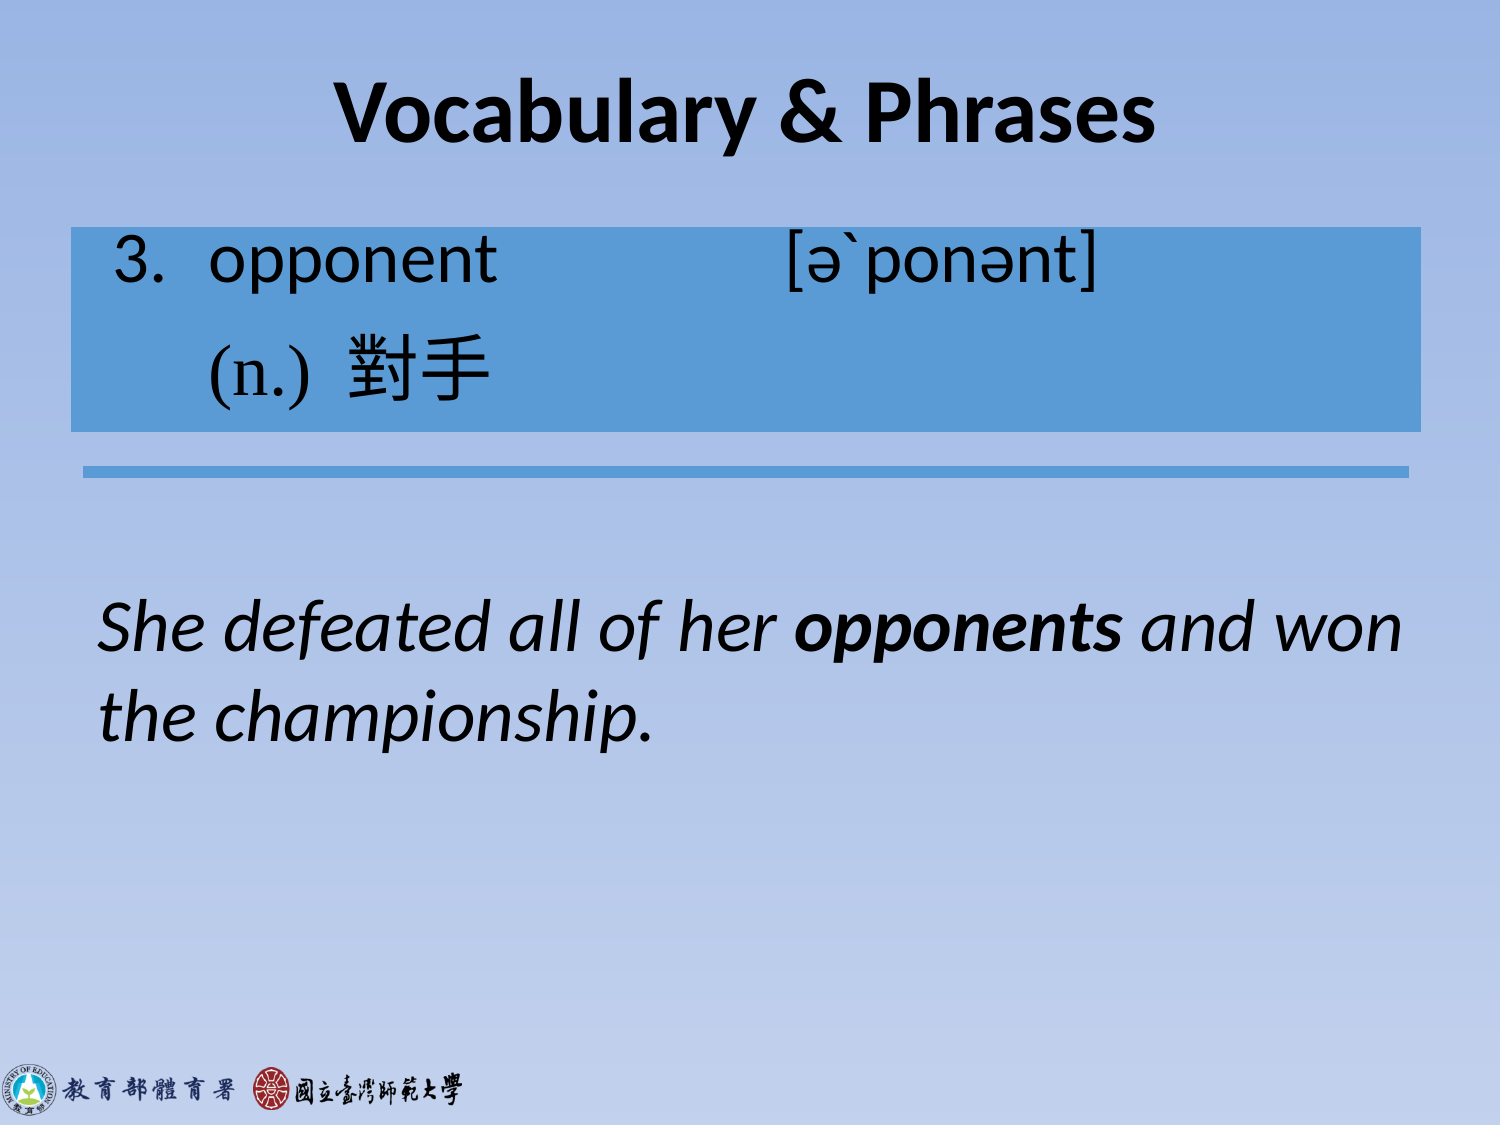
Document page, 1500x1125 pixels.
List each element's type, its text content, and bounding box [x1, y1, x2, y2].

table_cell [71, 311, 209, 432]
table_header 3. [71, 227, 209, 311]
text_box [83, 466, 1409, 478]
table_cell (n.) 對手 [209, 311, 1421, 432]
table_header [əˋponənt] [784, 227, 1421, 311]
table_header opponent [209, 227, 784, 311]
text_box She defeated all of her opponents and won the championship. [82, 568, 1433, 766]
title Vocabulary & Phrases [70, 11, 1421, 200]
